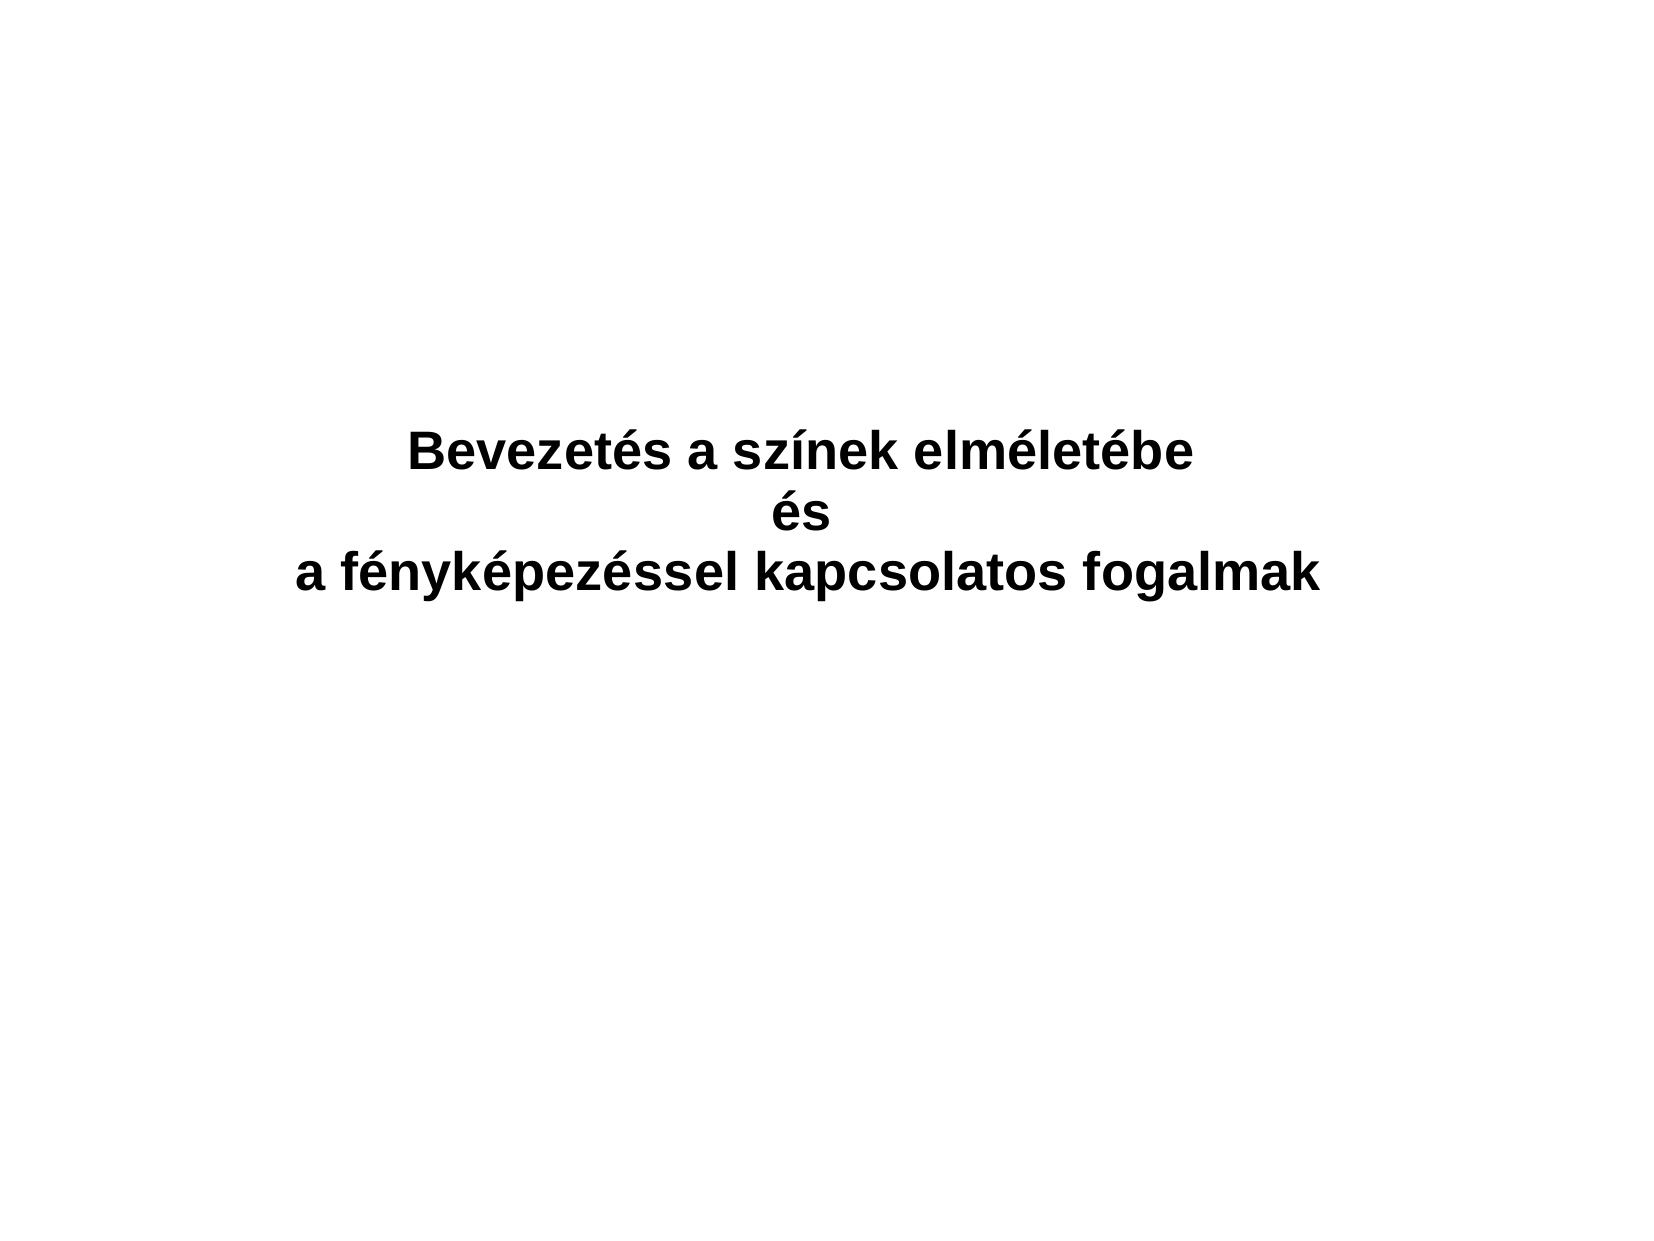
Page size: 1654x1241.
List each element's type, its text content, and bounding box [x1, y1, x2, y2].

text_box Bevezetés a színek elméletébe és a fényképezéssel kapcsolatos fogalmak [280, 413, 1337, 672]
